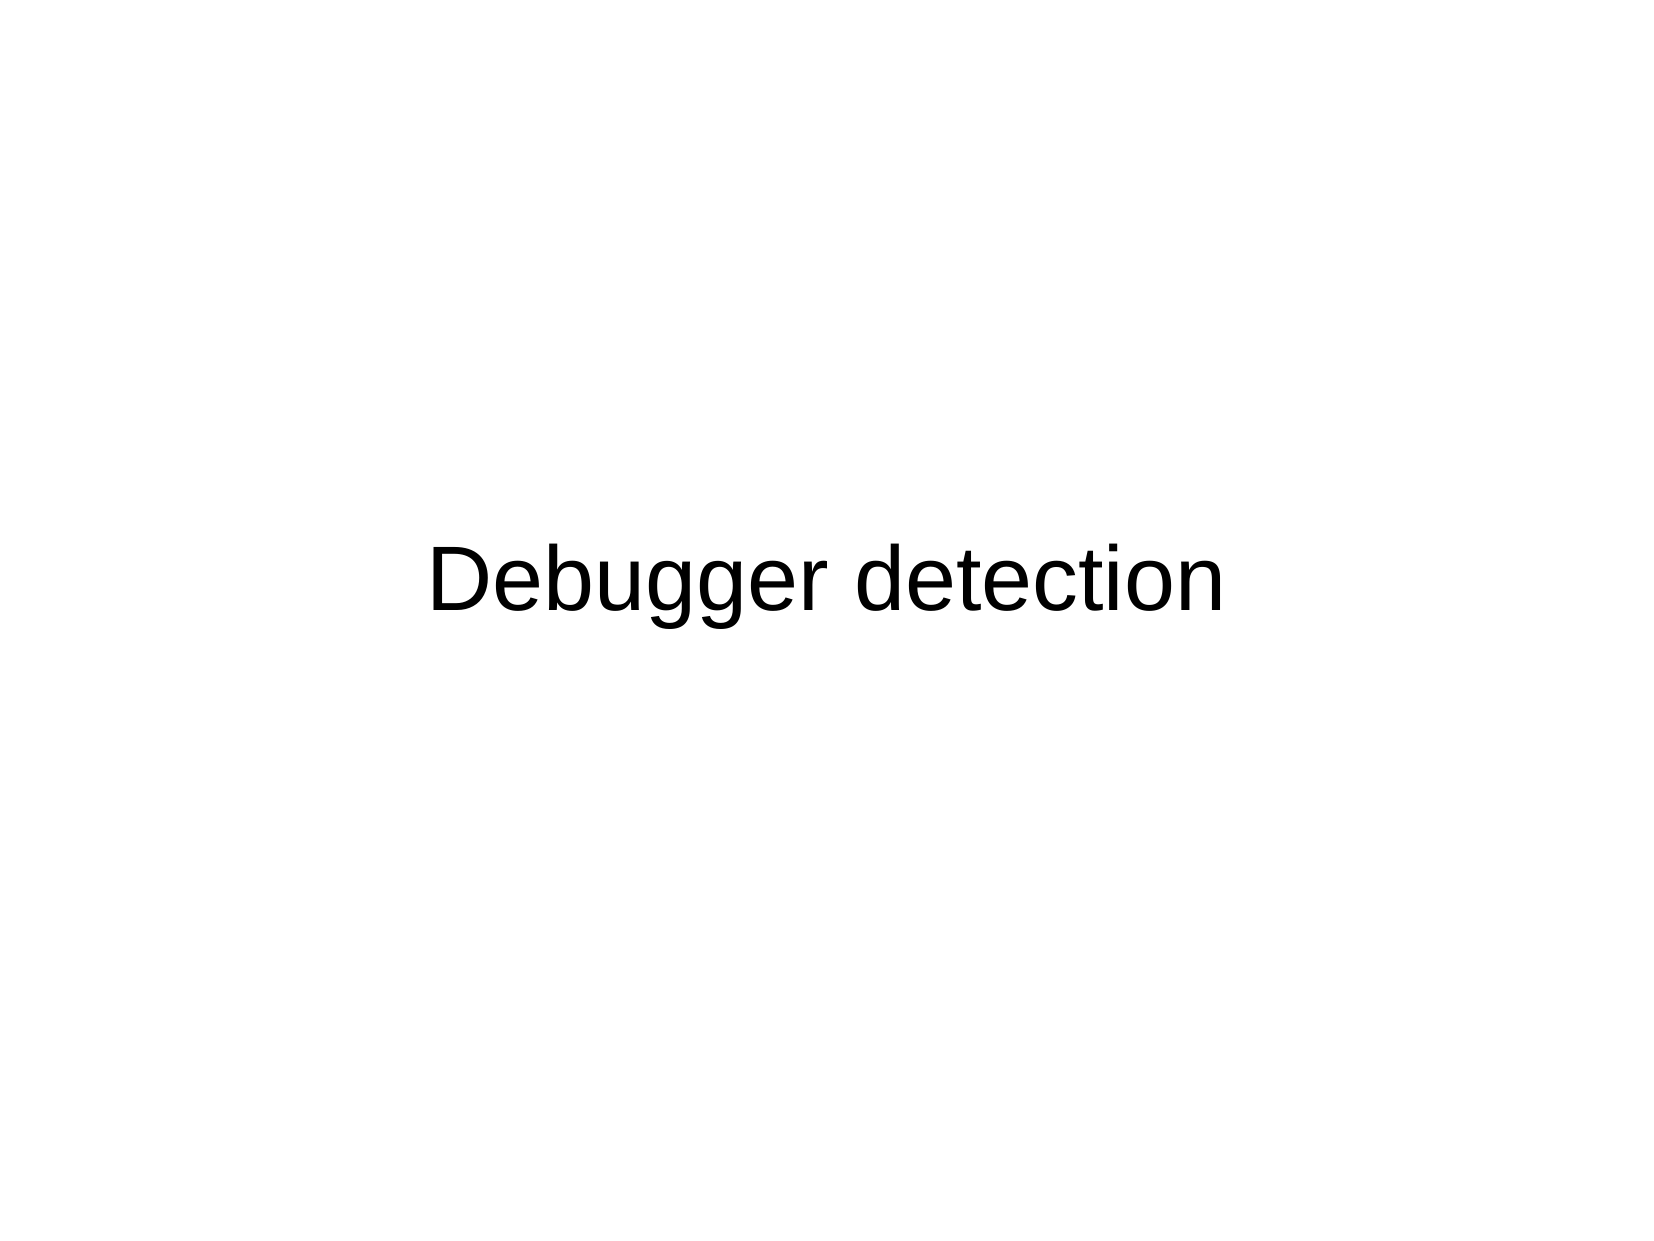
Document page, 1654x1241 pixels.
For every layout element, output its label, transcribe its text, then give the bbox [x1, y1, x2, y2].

subtitle Debugger detection [82, 49, 1571, 1109]
